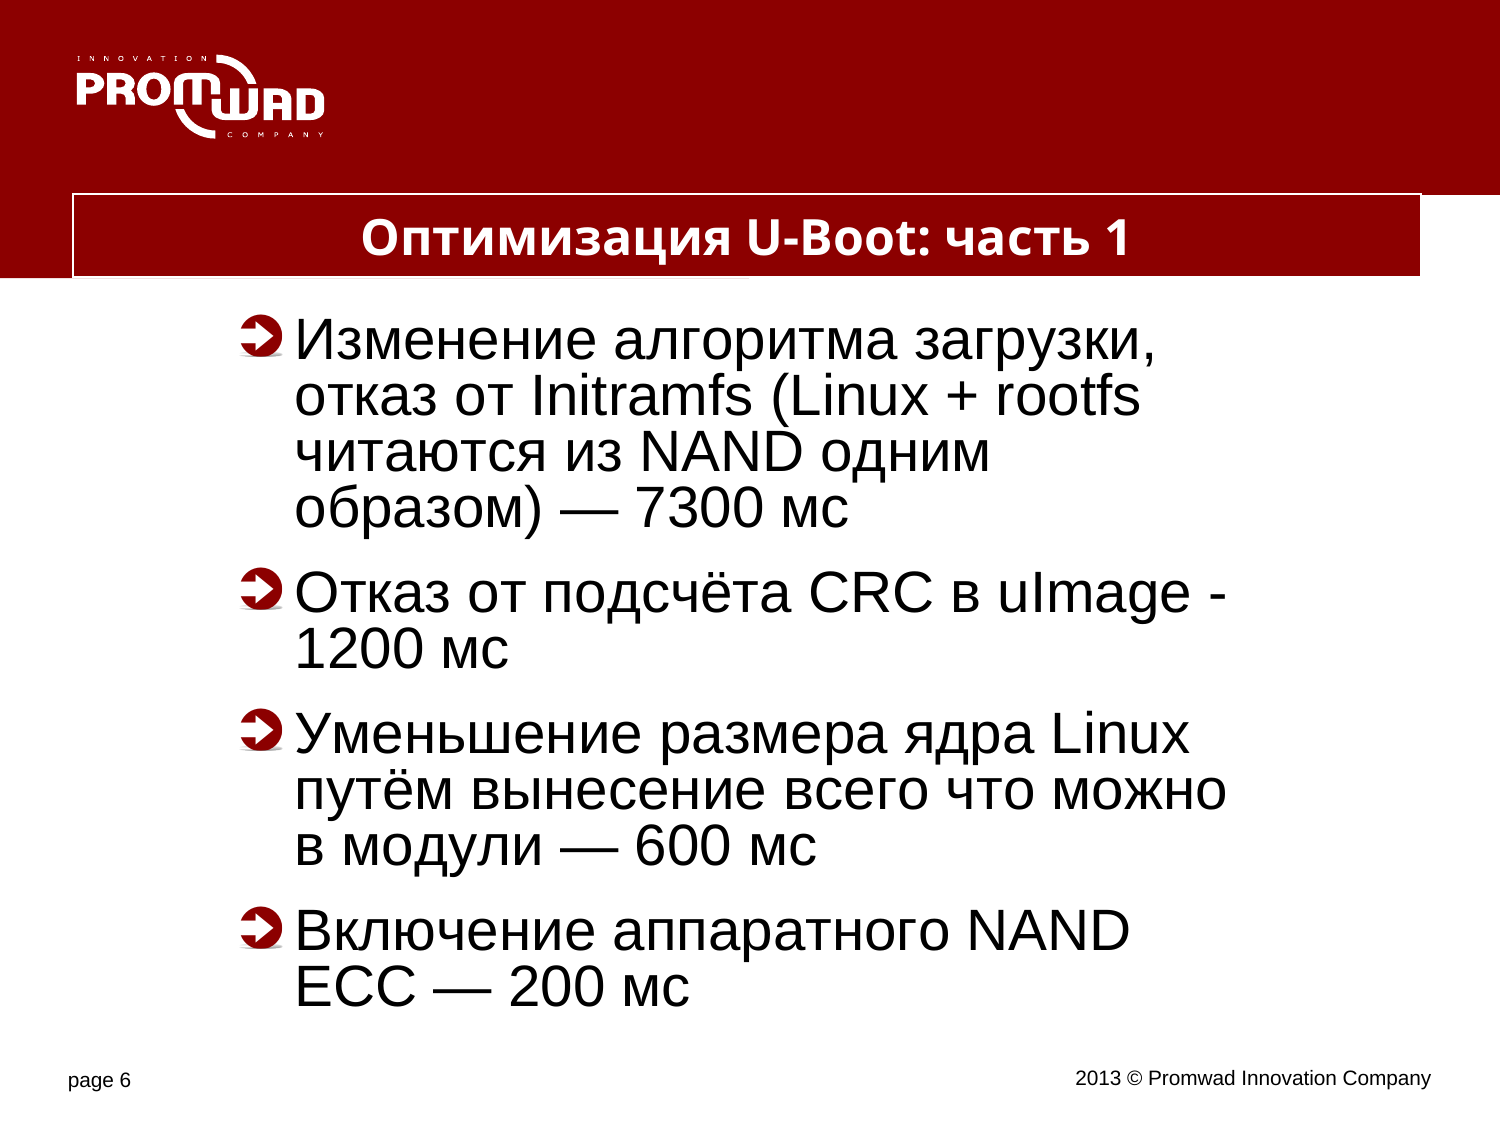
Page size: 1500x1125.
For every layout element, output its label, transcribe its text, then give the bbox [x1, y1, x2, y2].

text_box 2013 © Promwad Innovation Company [499, 1056, 1447, 1101]
text_box Изменение алгоритма загрузки, отказ от Initramfs (Linux + rootfs читаются из NAND одним образом) — 7300 мс Отказ от подсчёта CRC в uImage - 1200 мс Уменьшение размера ядра Linux путём вынесение всего что можно в модули — 600 мс Включение аппаратного NAND ECC — 200 мс [224, 307, 1253, 532]
picture [239, 708, 283, 751]
picture [239, 314, 283, 357]
text_box Оптимизация U-Boot: часть 1 [72, 194, 1422, 277]
picture [239, 567, 283, 610]
picture [239, 906, 283, 949]
